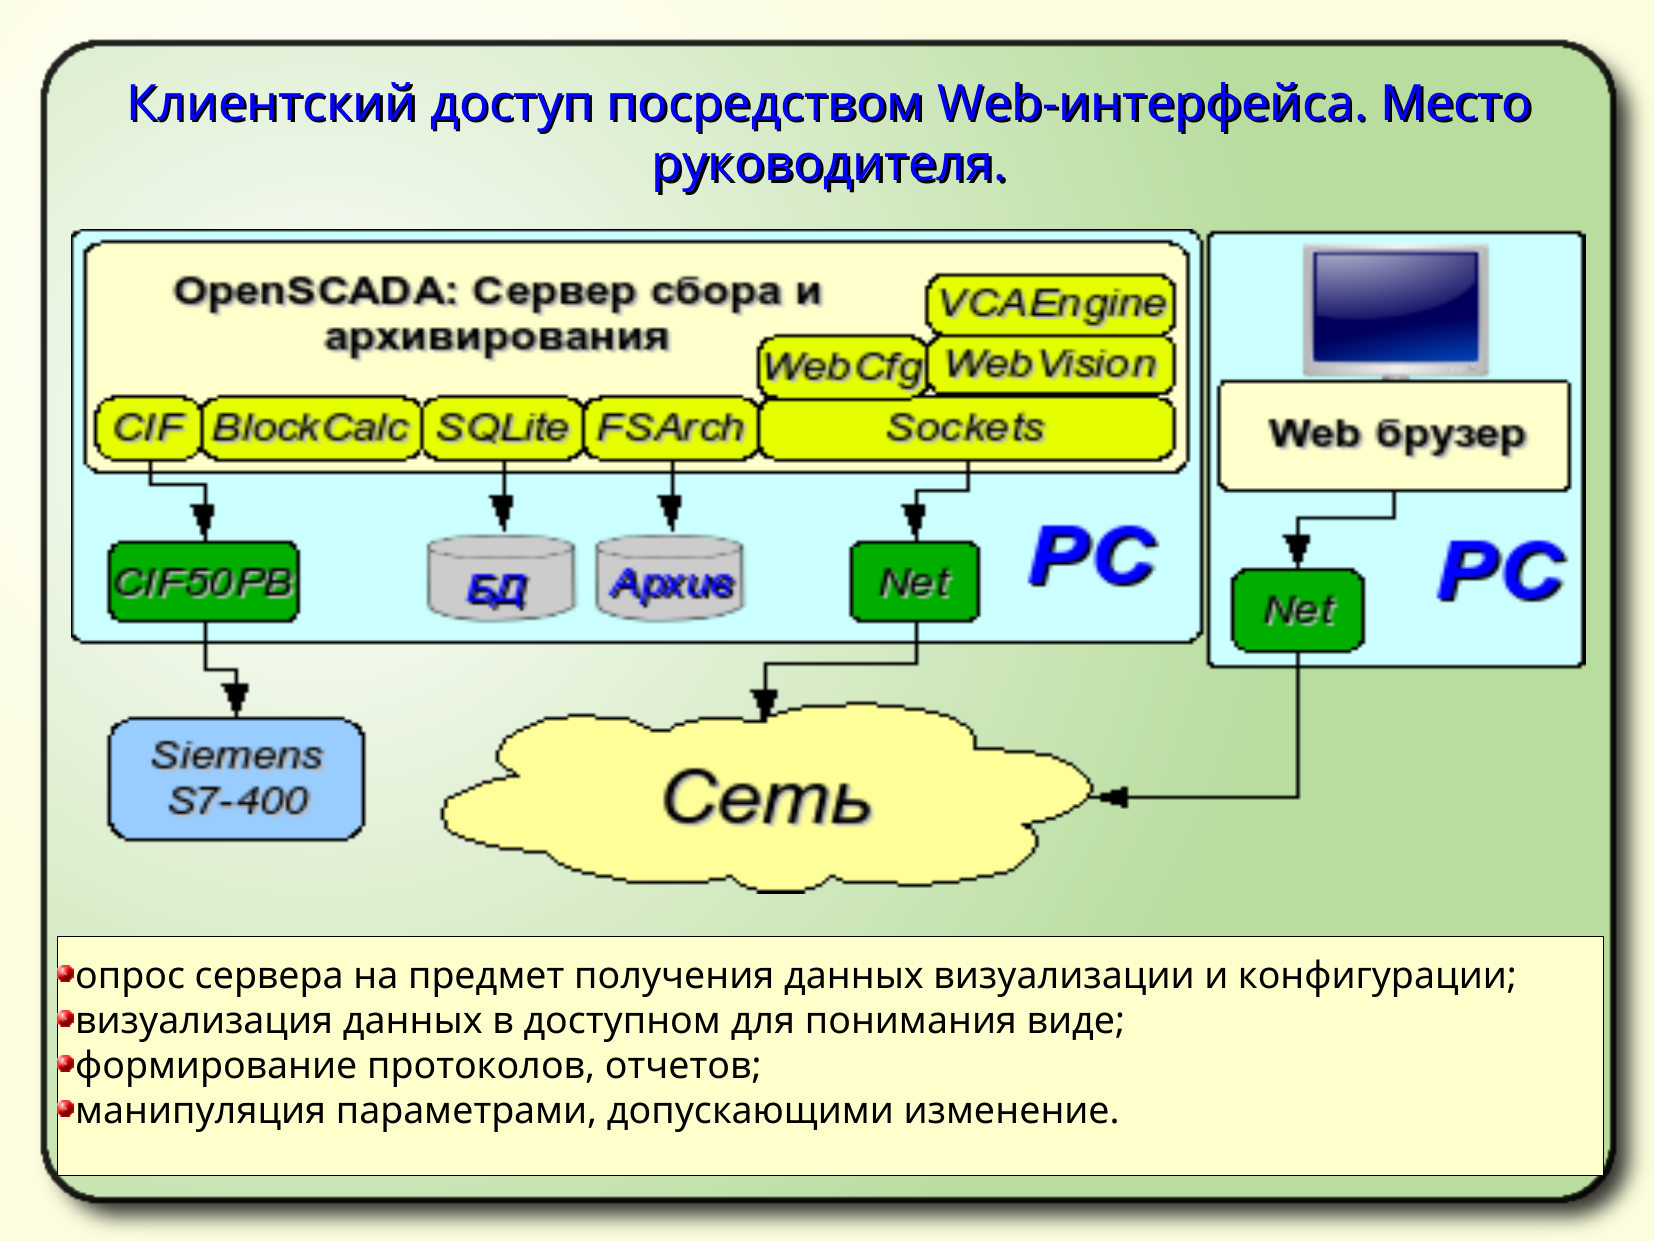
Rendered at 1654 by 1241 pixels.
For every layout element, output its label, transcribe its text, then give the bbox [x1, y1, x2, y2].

picture [0, 0, 1654, 1241]
title Клиентский доступ посредством Web-интерфейса. Место руководителя. [123, 55, 1536, 205]
list опрос сервера на предмет получения данных визуализации и конфигурации; визуализация данных в доступном для понимания виде; формирование протоколов, отчетов; манипуляция параметрами, допускающими изменение. [57, 936, 1604, 1176]
